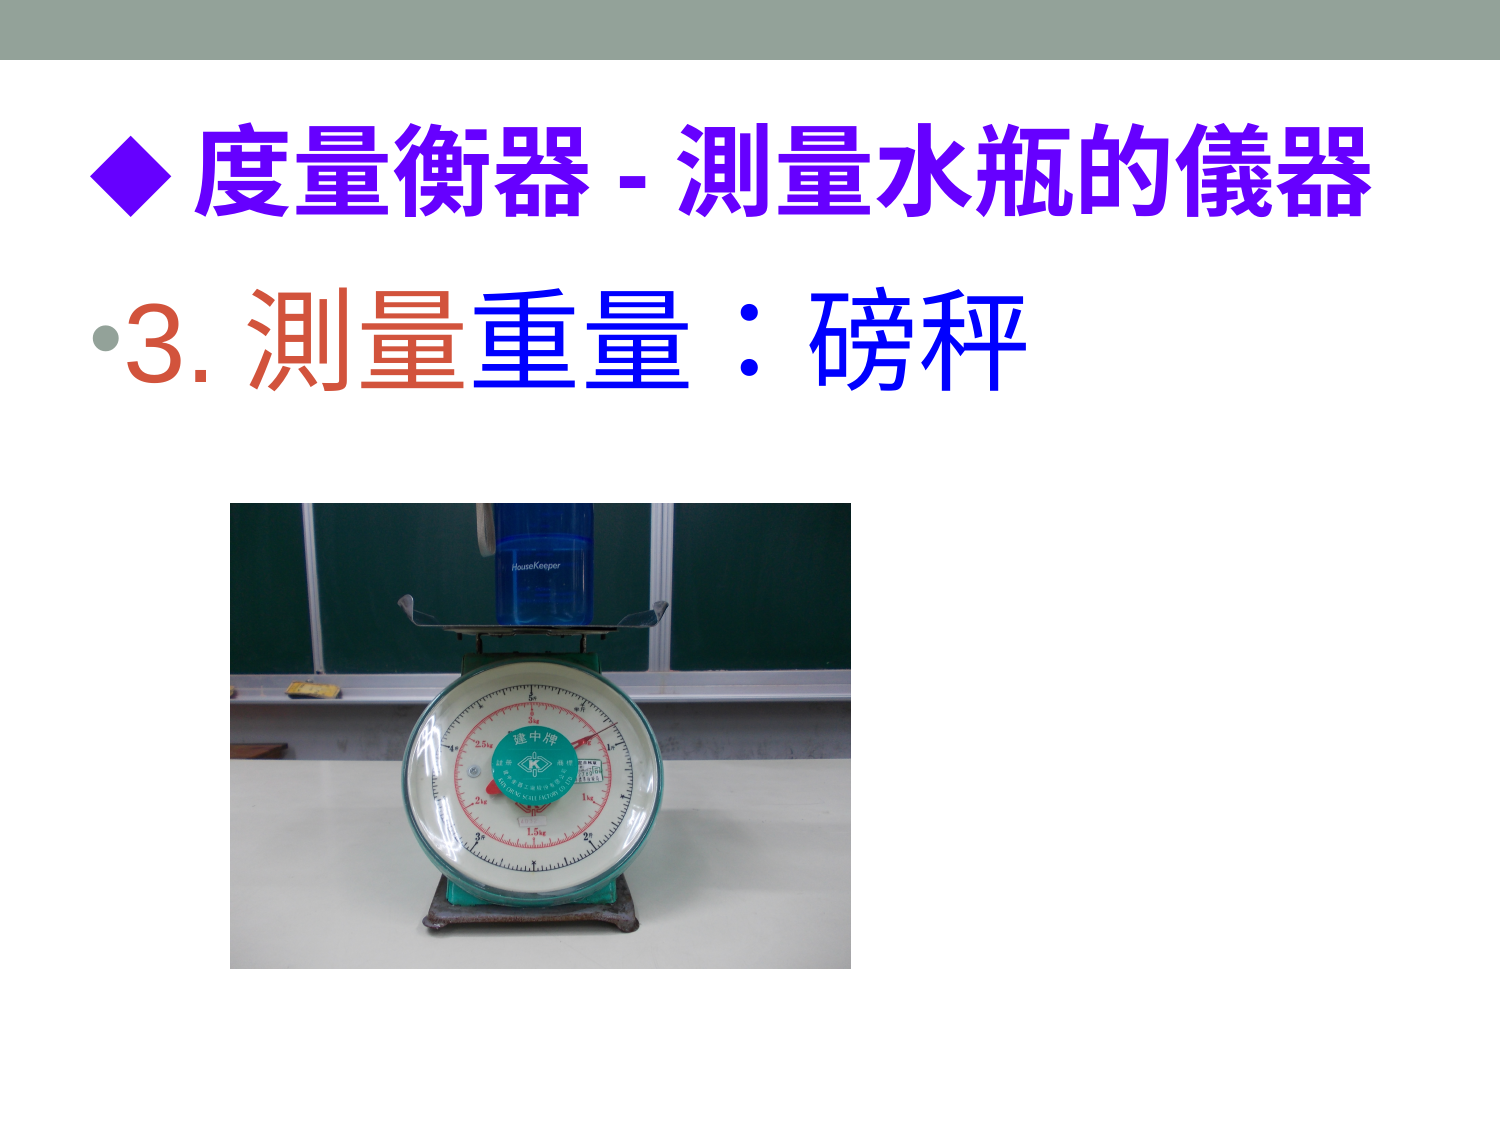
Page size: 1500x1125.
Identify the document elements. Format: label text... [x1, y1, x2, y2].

picture [230, 503, 851, 970]
title ◆度量衡器-測量水瓶的儀器 [75, 87, 1426, 250]
list 3.測量重量：磅秤 [75, 262, 1426, 1063]
